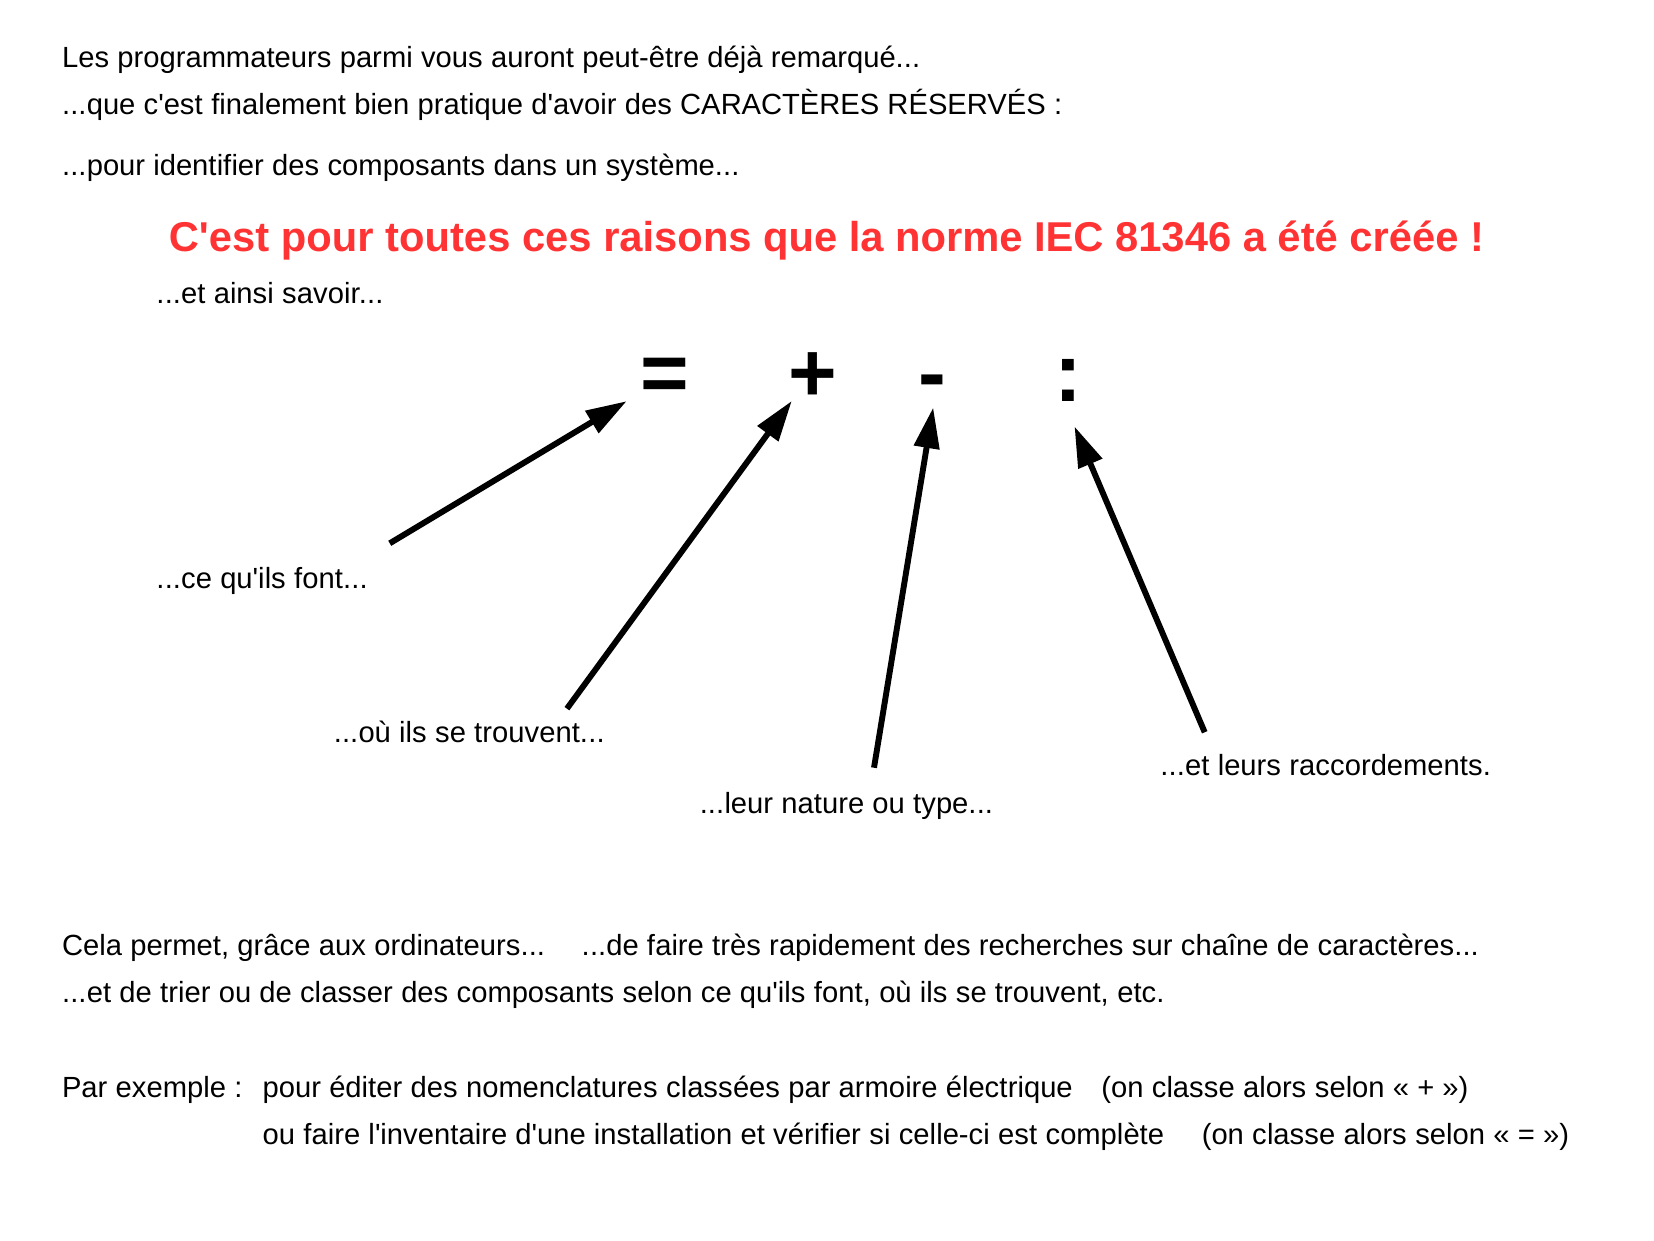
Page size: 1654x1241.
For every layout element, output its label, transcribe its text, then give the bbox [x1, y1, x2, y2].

text_box (on classe alors selon « = ») [1187, 1110, 1601, 1160]
text_box ...que c'est finalement bien pratique d'avoir des CARACTÈRES RÉSERVÉS : [47, 81, 1087, 131]
text_box pour éditer des nomenclatures classées par armoire électrique [248, 1063, 1086, 1110]
text_box ...où ils se trouvent... [318, 708, 638, 759]
text_box Cela permet, grâce aux ordinateurs... [47, 921, 566, 968]
text_box (on classe alors selon « + ») [1086, 1063, 1501, 1110]
text_box ...et de trier ou de classer des composants selon ce qu'ils font, où ils se trouvent, etc. [47, 968, 1477, 1018]
text_box ou faire l'inventaire d'une installation et vérifier si celle-ci est complète [248, 1110, 1187, 1160]
text_box = [625, 319, 751, 428]
text_box - [903, 319, 975, 428]
text_box ...ce qu'ils font... [141, 554, 402, 603]
text_box Par exemple : [47, 1063, 248, 1113]
text_box : [1039, 319, 1111, 428]
text_box C'est pour toutes ces raisons que la norme IEC 81346 a été créée ! [129, 206, 1524, 269]
text_box ...et leurs raccordements. [1145, 741, 1512, 792]
text_box ...et ainsi savoir... [141, 269, 402, 319]
text_box Les programmateurs parmi vous auront peut-être déjà remarqué... [47, 33, 1560, 84]
text_box ...de faire très rapidement des recherches sur chaîne de caractères... [566, 921, 1571, 971]
text_box ...leur nature ou type... [685, 779, 1028, 829]
text_box + [773, 319, 845, 428]
text_box ...pour identifier des composants dans un système... [47, 141, 768, 192]
